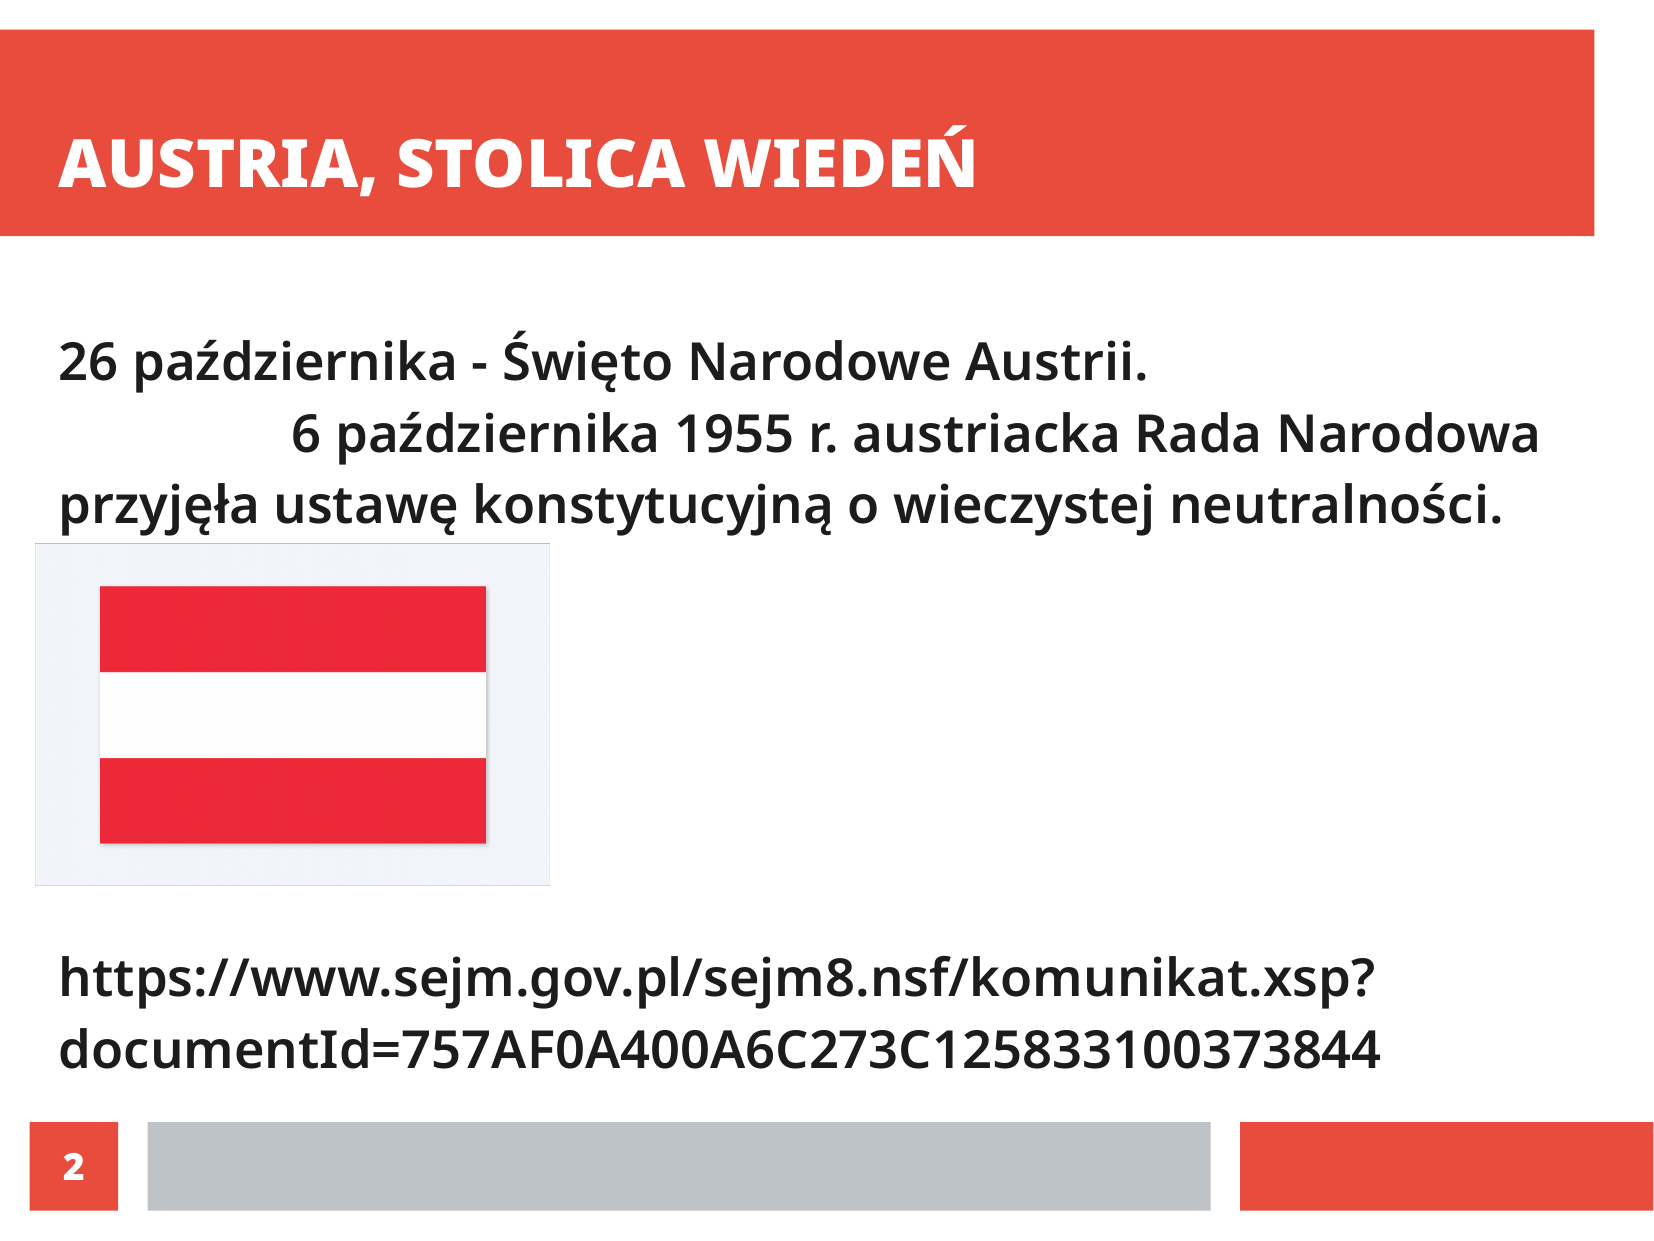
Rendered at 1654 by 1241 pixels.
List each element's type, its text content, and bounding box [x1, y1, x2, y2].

picture [35, 543, 550, 886]
title AUSTRIA, STOLICA WIEDEŃ [59, 59, 1595, 207]
list 26 października - Święto Narodowe Austrii. 6 października 1955 r. austriacka Rada Narodowa przyjęła ustawę konstytucyjną o wieczystej neutralności. https://www.sejm.gov.pl/sejm8.nsf/komunikat.xsp?documentId=757AF0A400A6C273C125833100373844 [59, 324, 1565, 1093]
